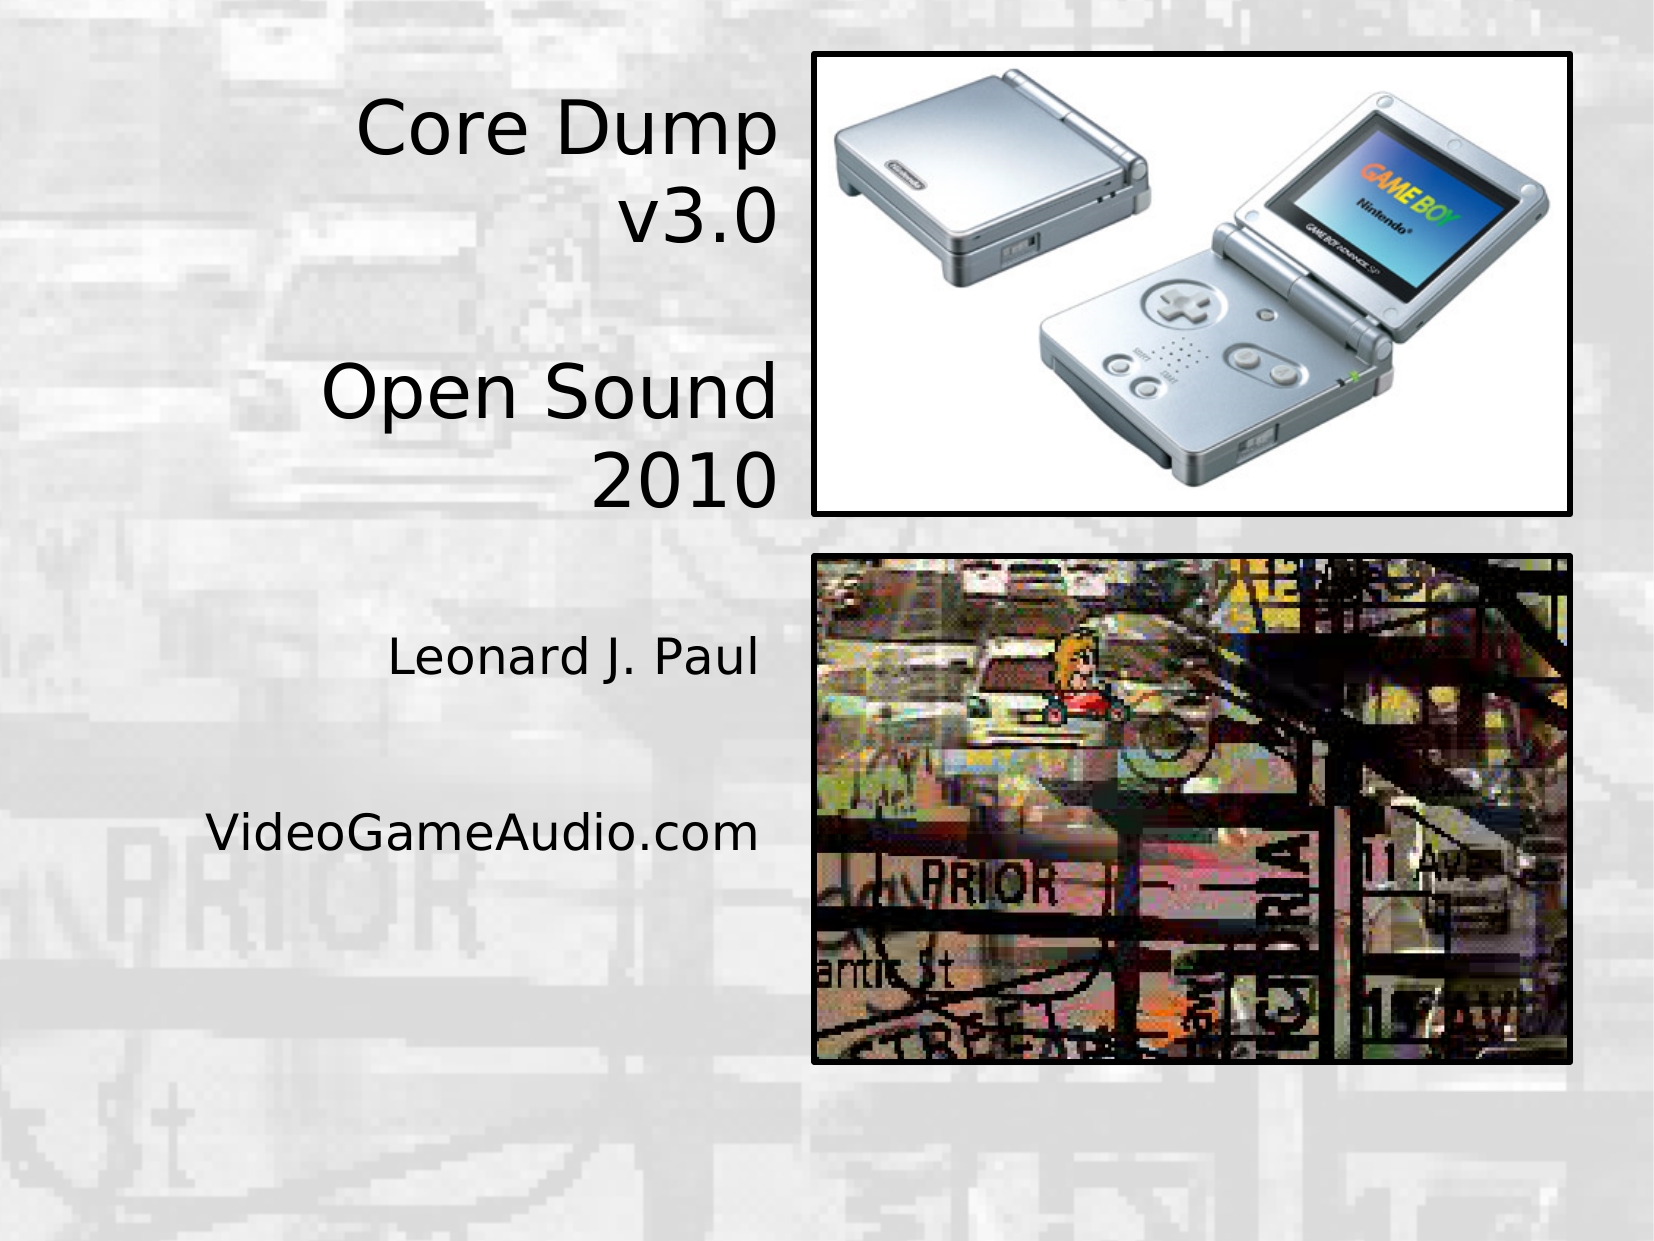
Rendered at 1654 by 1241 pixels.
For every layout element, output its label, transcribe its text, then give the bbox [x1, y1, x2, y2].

picture [0, 0, 1654, 1241]
text_box Leonard J. Paul VideoGameAudio.com [158, 618, 776, 867]
text_box Core Dump v3.0 Open Sound 2010 [269, 75, 795, 527]
